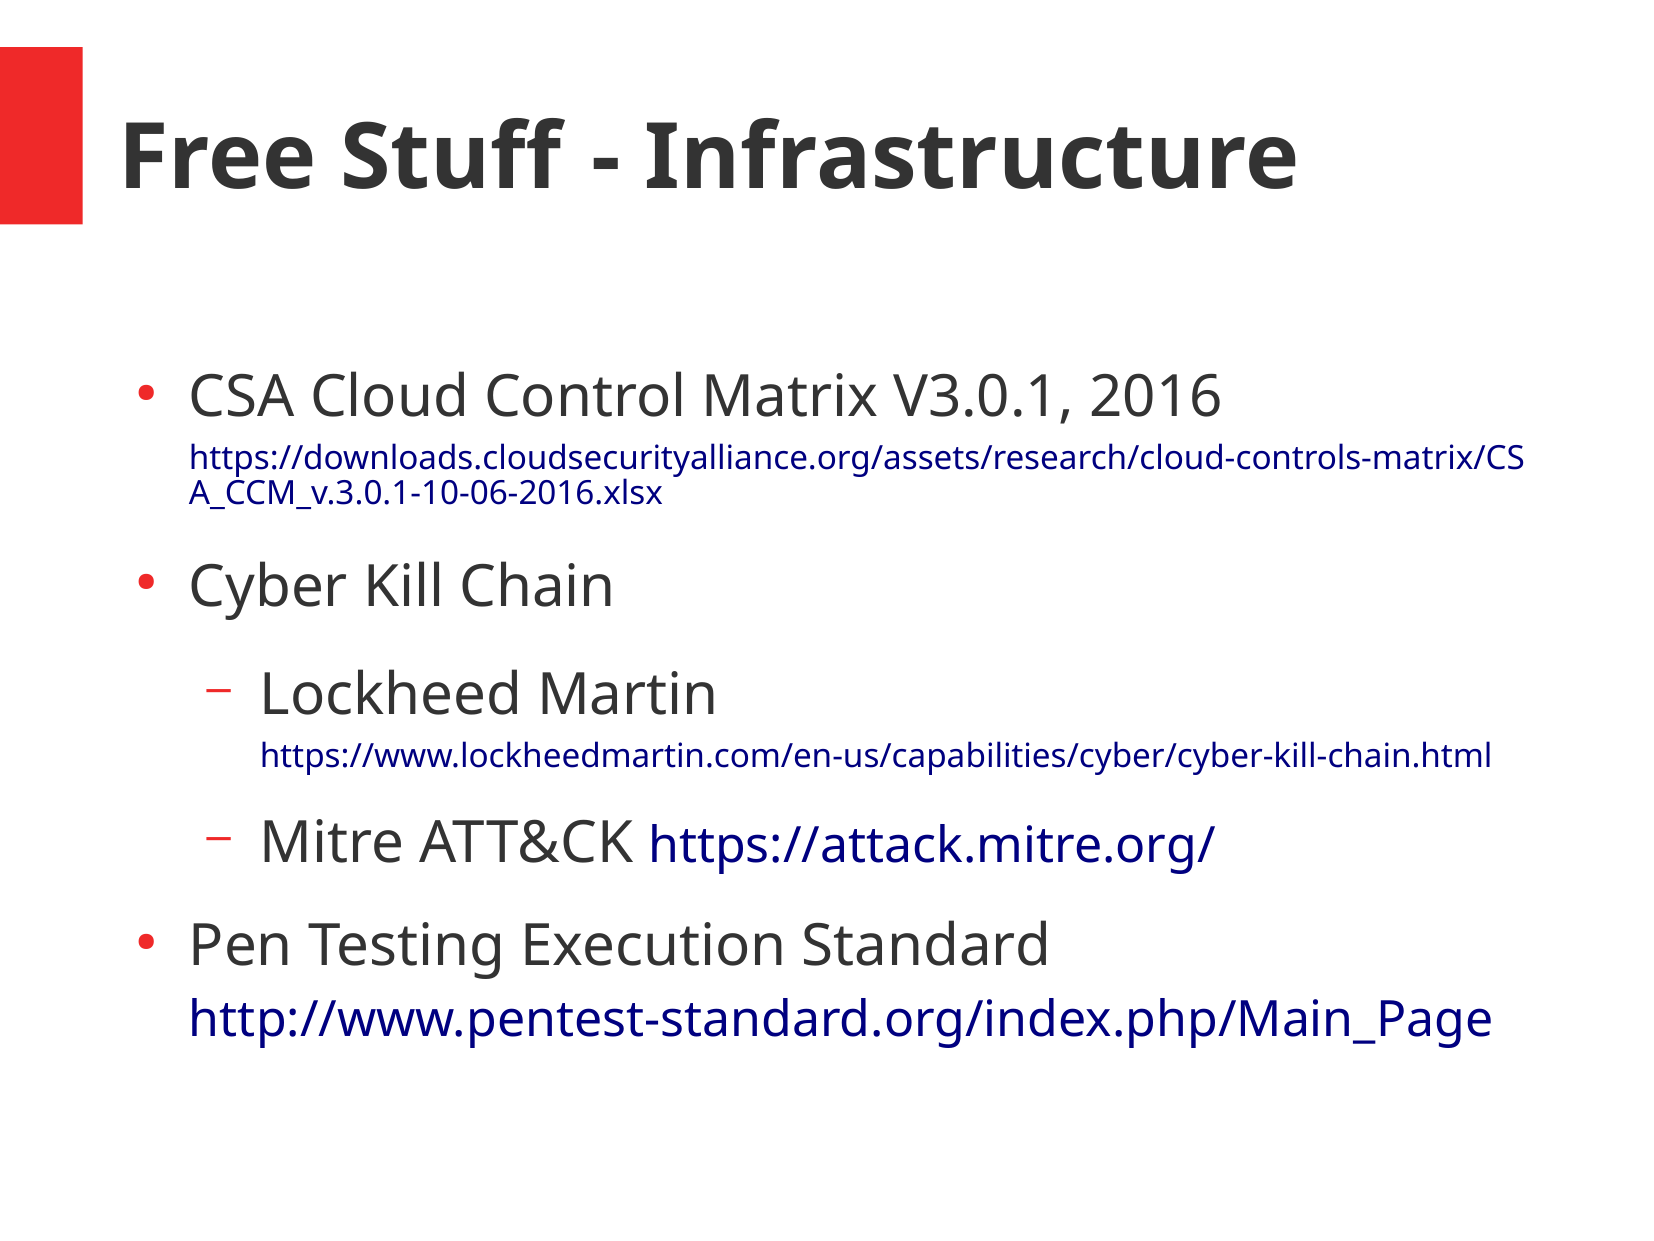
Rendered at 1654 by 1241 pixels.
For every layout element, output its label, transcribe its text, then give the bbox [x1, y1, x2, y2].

title Free Stuff - Infrastructure [118, 49, 1571, 257]
list CSA Cloud Control Matrix V3.0.1, 2016 https://downloads.cloudsecurityalliance.org/assets/research/cloud-controls-matrix/CSA_CCM_v.3.0.1-10-06-2016.xlsx Cyber Kill Chain Lockheed Martin https://www.lockheedmartin.com/en-us/capabilities/cyber/cyber-kill-chain.html Mitre ATT&CK https://attack.mitre.org/ Pen Testing Execution Standard http://www.pentest-standard.org/index.php/Main_Page [118, 354, 1536, 1074]
